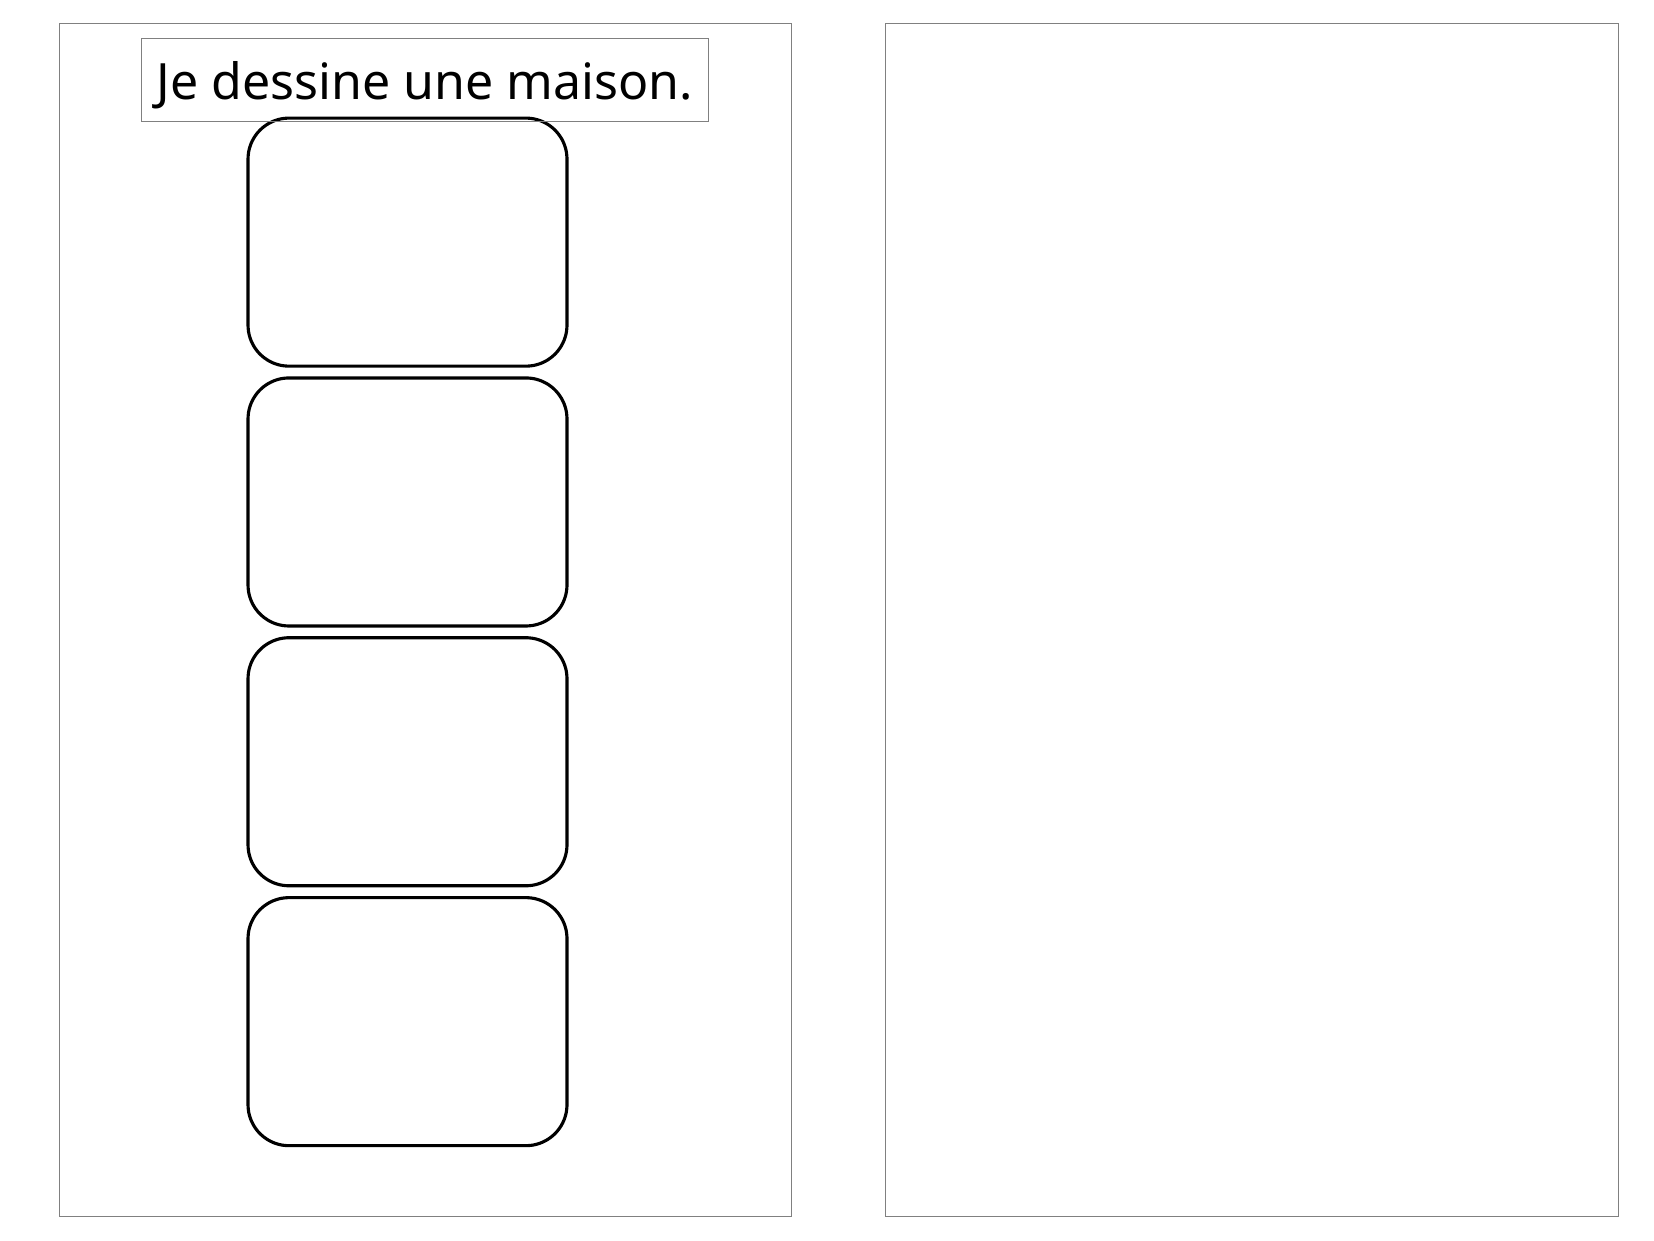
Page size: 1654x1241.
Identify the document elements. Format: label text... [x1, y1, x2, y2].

text_box [248, 377, 567, 626]
text_box [248, 897, 567, 1146]
text_box Je dessine une maison. [153, 38, 697, 119]
text_box [248, 122, 567, 367]
text_box [248, 637, 567, 886]
